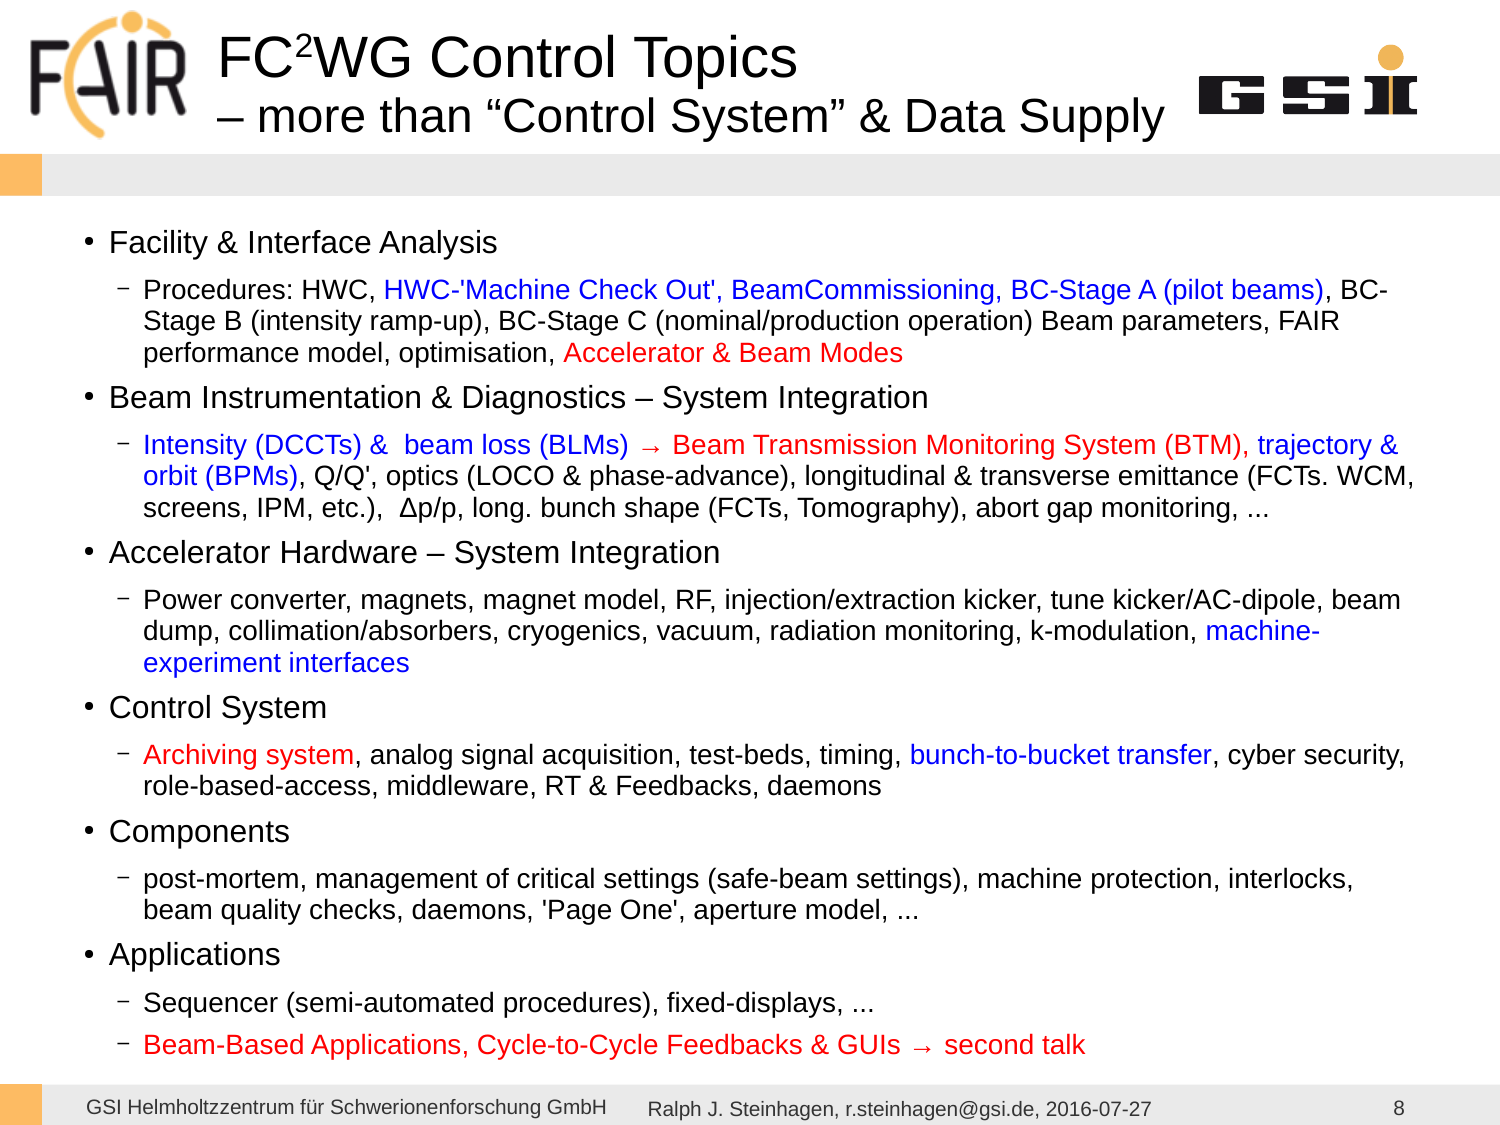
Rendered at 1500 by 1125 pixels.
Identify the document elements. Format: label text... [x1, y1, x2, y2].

list Facility & Interface Analysis Procedures: HWC, HWC-'Machine Check Out', BeamCommissioning, BC-Stage A (pilot beams), BC-Stage B (intensity ramp-up), BC-Stage C (nominal/production operation) Beam parameters, FAIR performance model, optimisation, Accelerator & Beam Modes Beam Instrumentation & Diagnostics – System Integration Intensity (DCCTs) & beam loss (BLMs) → Beam Transmission Monitoring System (BTM), trajectory & orbit (BPMs), Q/Q', optics (LOCO & phase-advance), longitudinal & transverse emittance (FCTs. WCM, screens, IPM, etc.), Δp/p, long. bunch shape (FCTs, Tomography), abort gap monitoring, ... Accelerator Hardware – System Integration Power converter, magnets, magnet model, RF, injection/extraction kicker, tune kicker/AC-dipole, beam dump, collimation/absorbers, cryogenics, vacuum, radiation monitoring, k-modulation, machine-experiment interfaces Control System Archiving system, analog signal acquisition, test-beds, timing, bunch-to-bucket transfer, cyber security, role-based-access, middleware, RT & Feedbacks, daemons Components post-mortem, management of critical settings (safe-beam settings), machine protection, interlocks, beam quality checks, daemons, 'Page One', aperture model, ... Applications Sequencer (semi-automated procedures), fixed-displays, ... Beam-Based Applications, Cycle-to-Cycle Feedbacks & GUIs → second talk [75, 224, 1425, 1075]
picture [1197, 42, 1419, 117]
picture [30, 9, 187, 141]
title FC2WG Control Topics – more than “Control System” & Data Supply [217, 20, 1180, 147]
